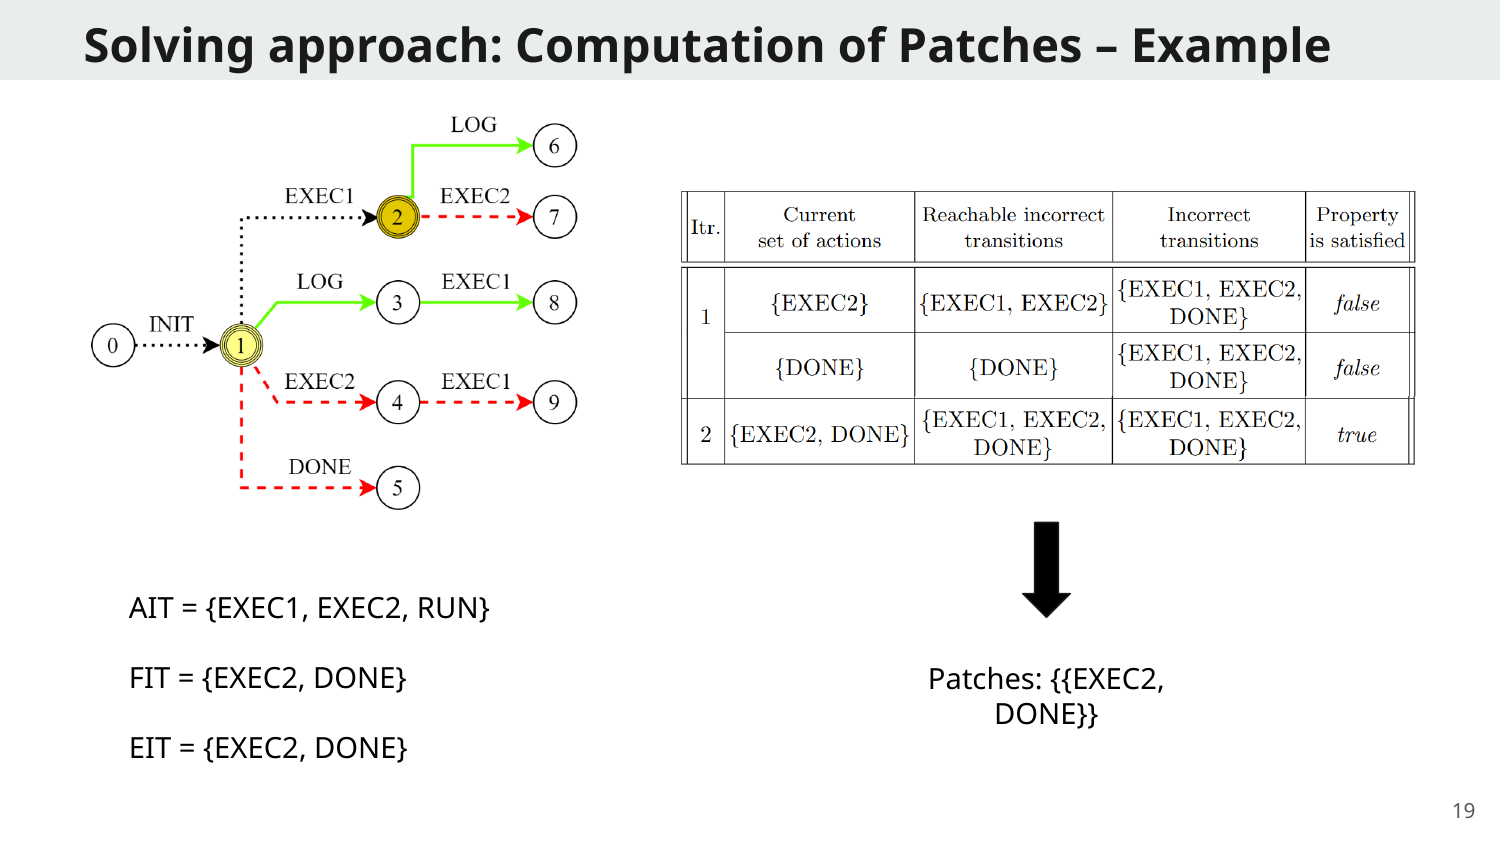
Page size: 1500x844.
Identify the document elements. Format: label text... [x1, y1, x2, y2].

picture [677, 189, 1416, 466]
text_box Patches: {{EXEC2, DONE}} [860, 645, 1233, 746]
picture [88, 112, 580, 514]
text_box [1022, 522, 1071, 618]
title Solving approach: Computation of Patches – Example [68, 0, 1432, 88]
text_box AIT = {EXEC1, EXEC2, RUN} FIT = {EXEC2, DONE} EIT = {EXEC2, DONE} [114, 574, 555, 780]
slide_number <numéro> [1400, 779, 1491, 844]
